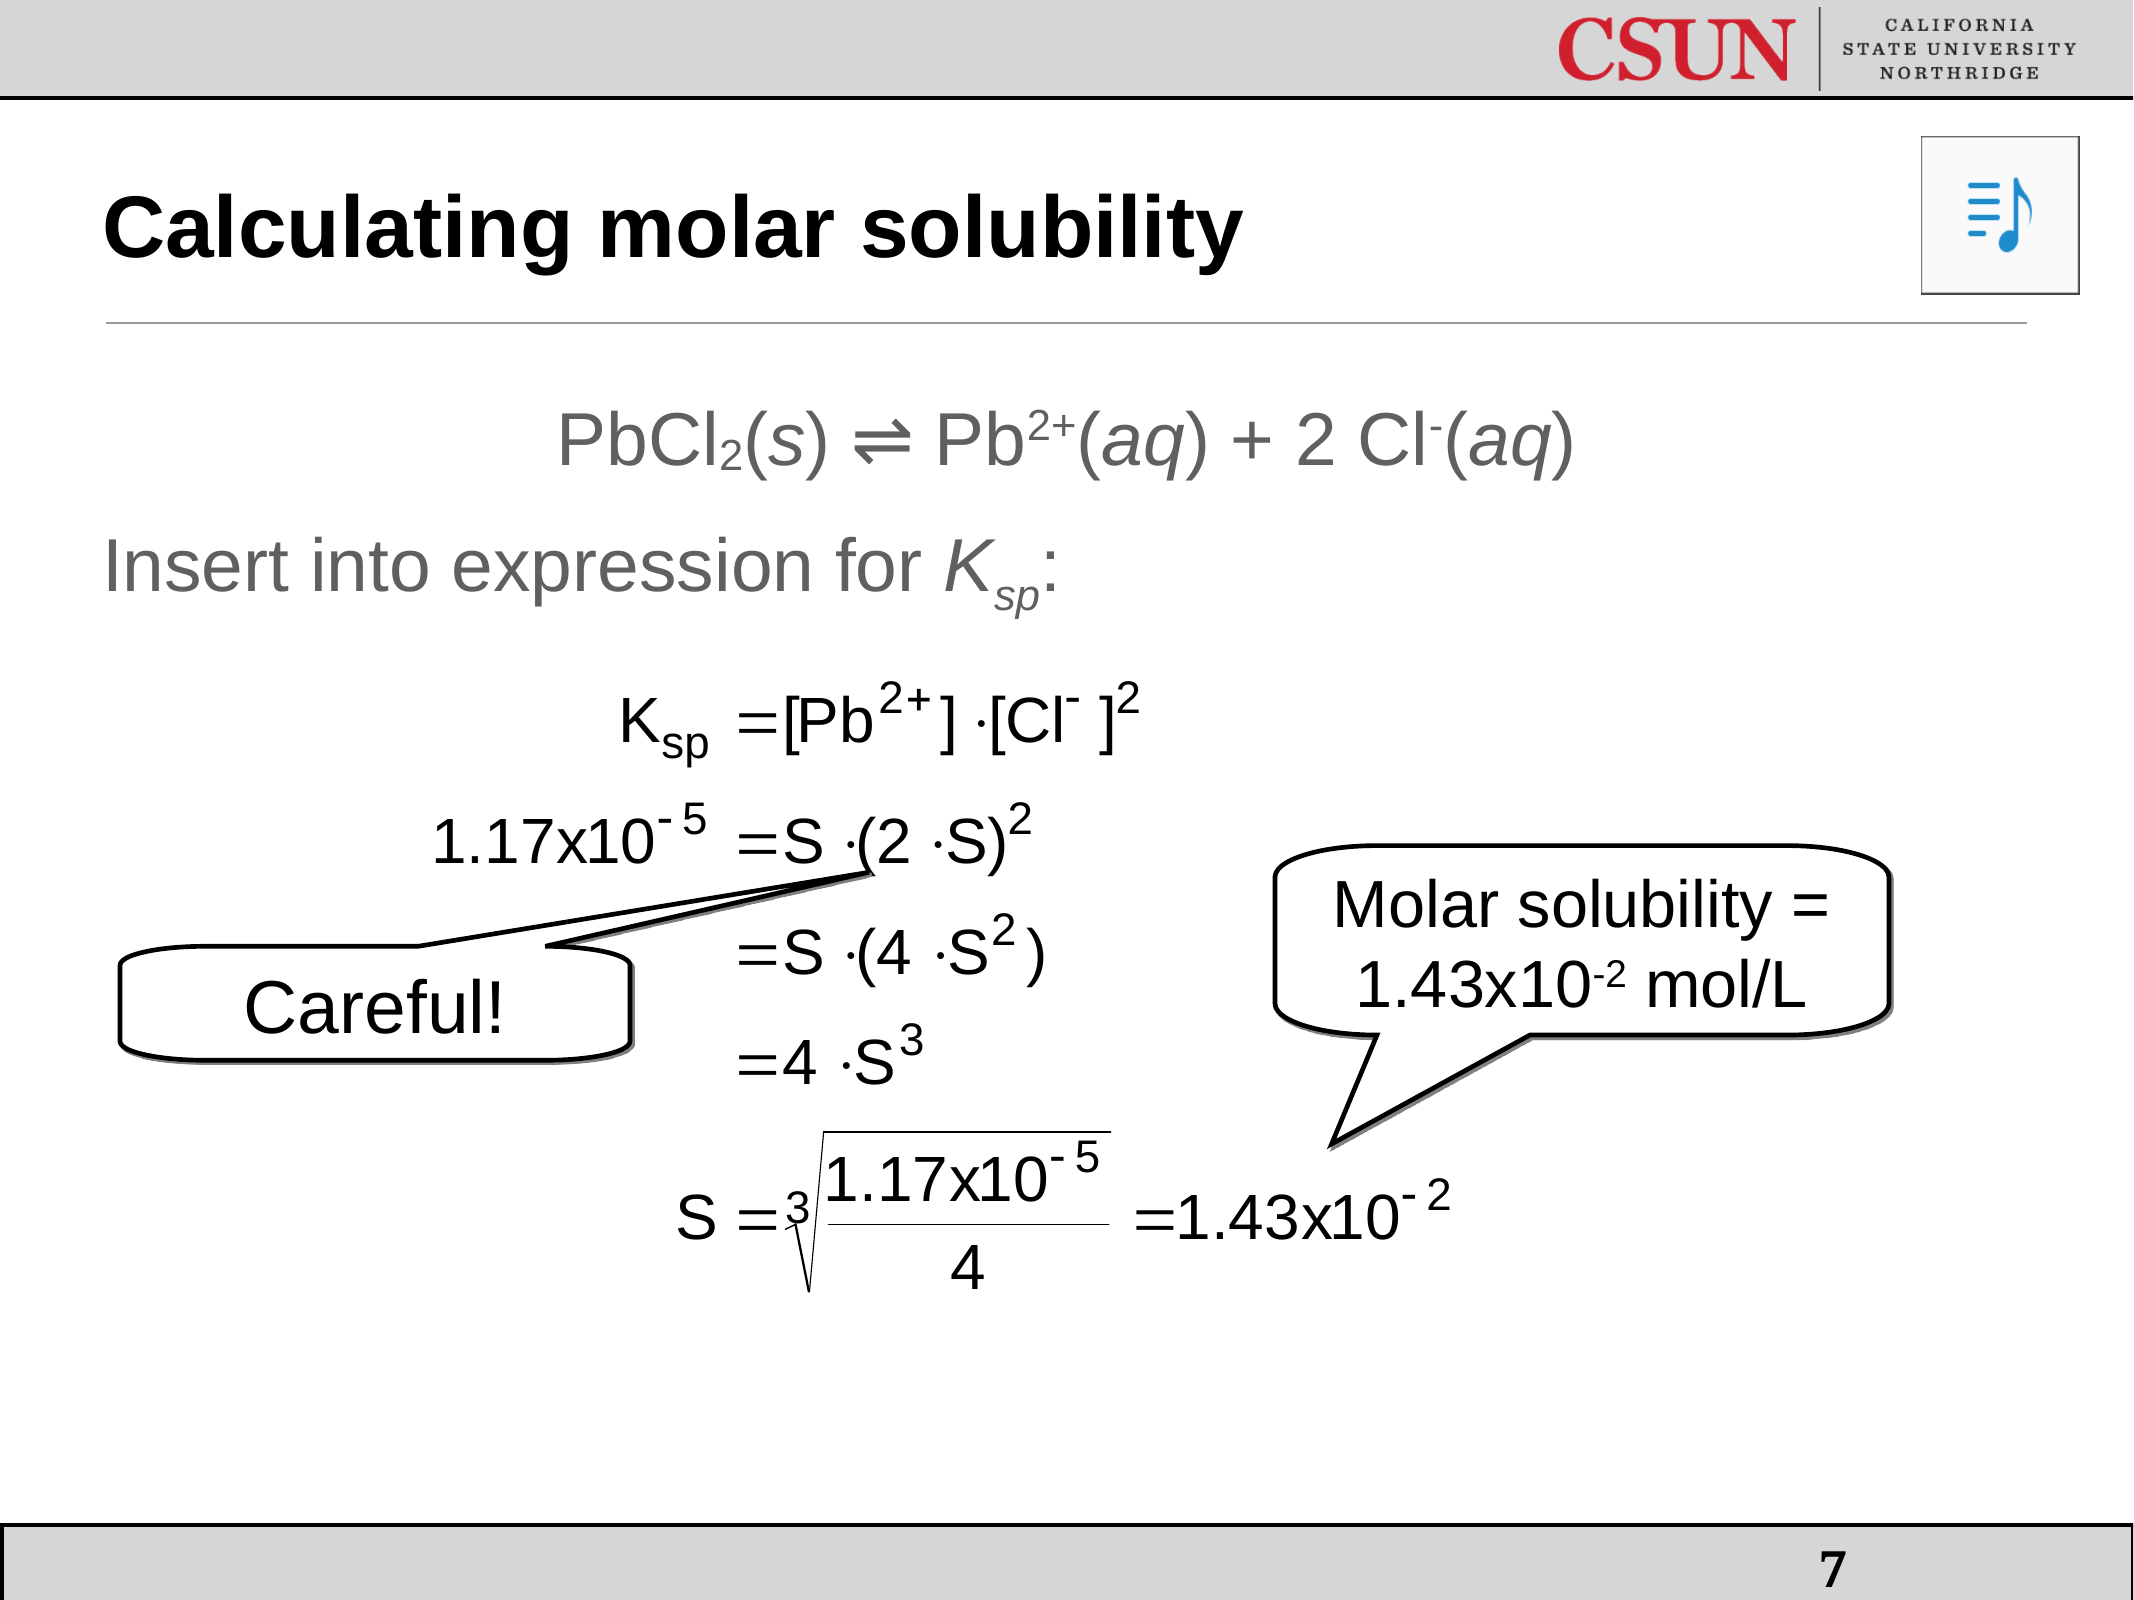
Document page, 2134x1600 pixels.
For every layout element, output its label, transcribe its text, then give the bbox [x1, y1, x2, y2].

text_box Molar solubility = 1.43x10-2 mol/L [1274, 845, 1889, 1144]
chart [433, 675, 1456, 1297]
text_box Careful! [120, 872, 869, 1061]
text_box [1920, 135, 2081, 296]
picture [1559, 7, 2076, 91]
list PbCl2(s) ⇌ Pb2+(aq) + 2 Cl-(aq) Insert into expression for Ksp: [93, 382, 2040, 1460]
title Calculating molar solubility [93, 104, 2040, 284]
